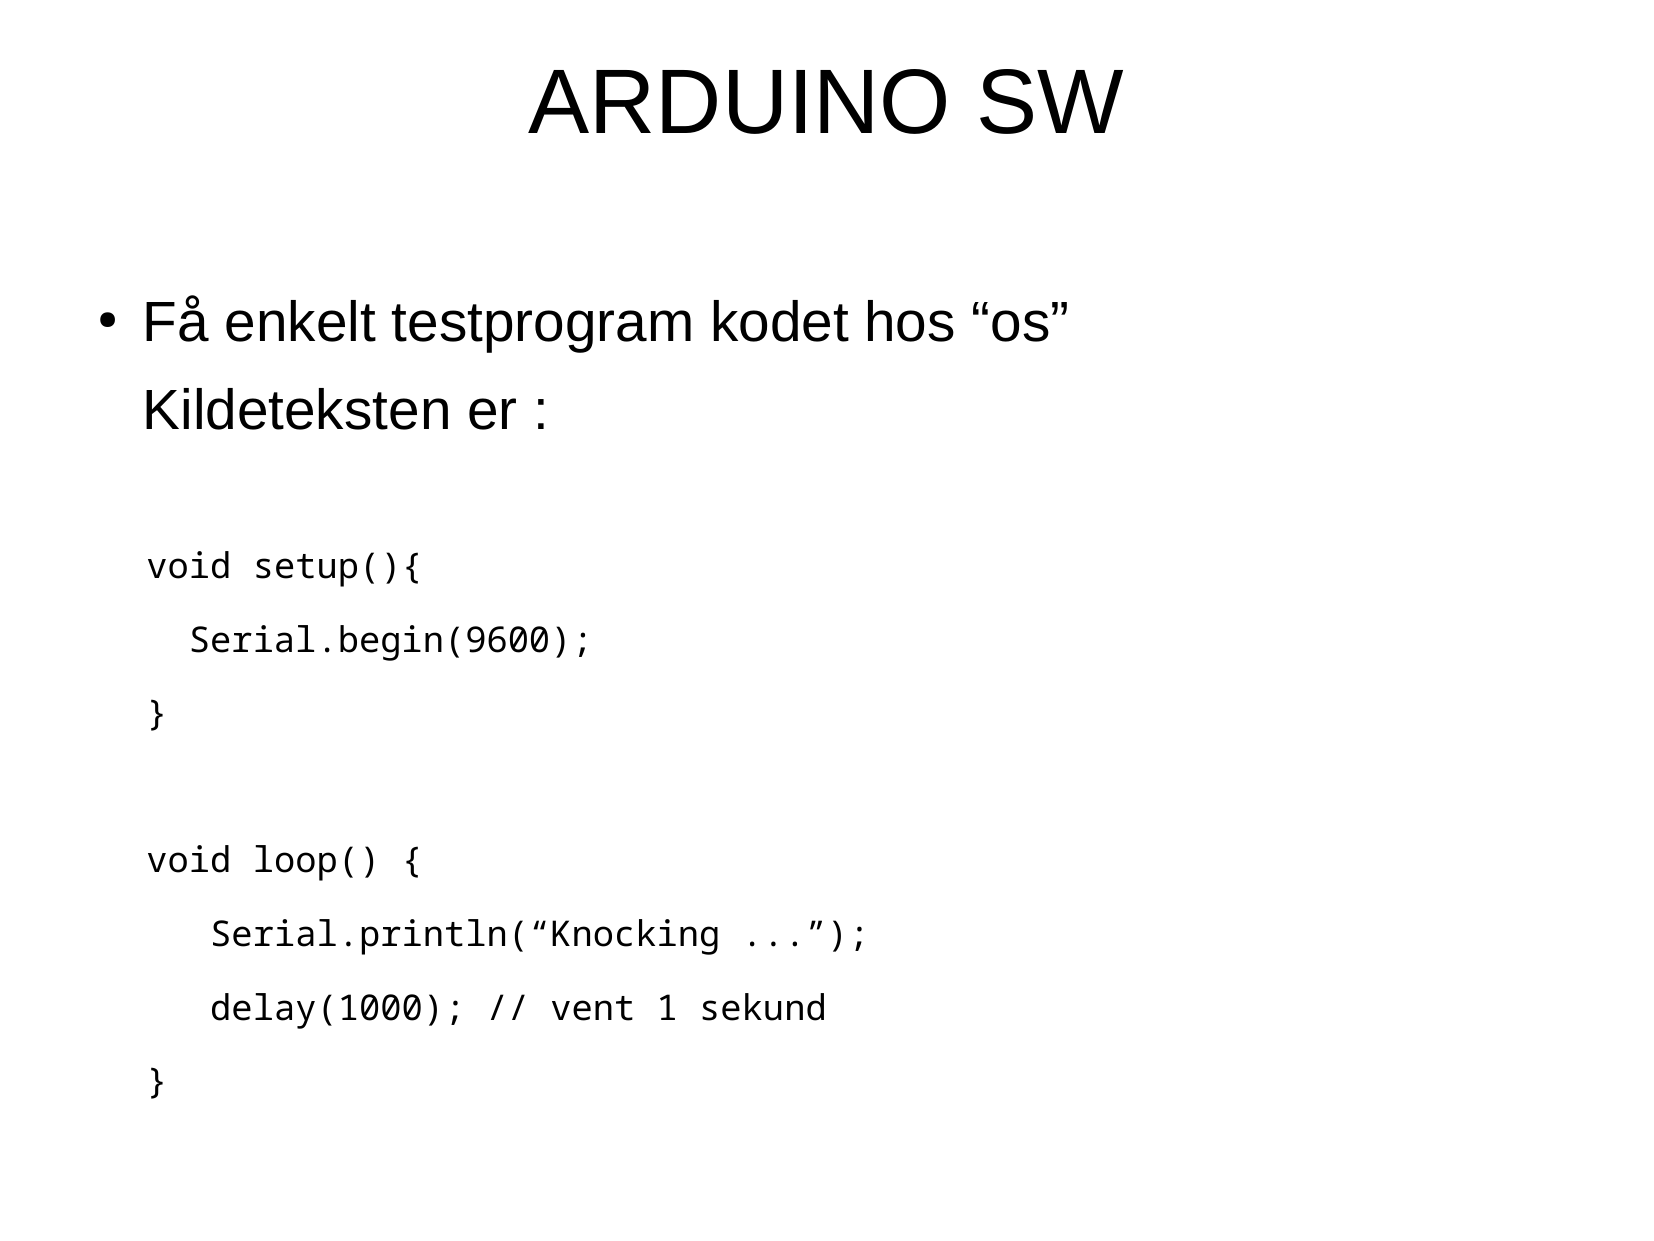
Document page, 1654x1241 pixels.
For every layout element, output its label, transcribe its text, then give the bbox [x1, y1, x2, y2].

list Få enkelt testprogram kodet hos “os” Kildeteksten er : void setup(){ Serial.begin(9600); } void loop() { Serial.println(“Knocking ...”); delay(1000); // vent 1 sekund } [82, 290, 1571, 1109]
title ARDUINO SW [82, 49, 1571, 257]
